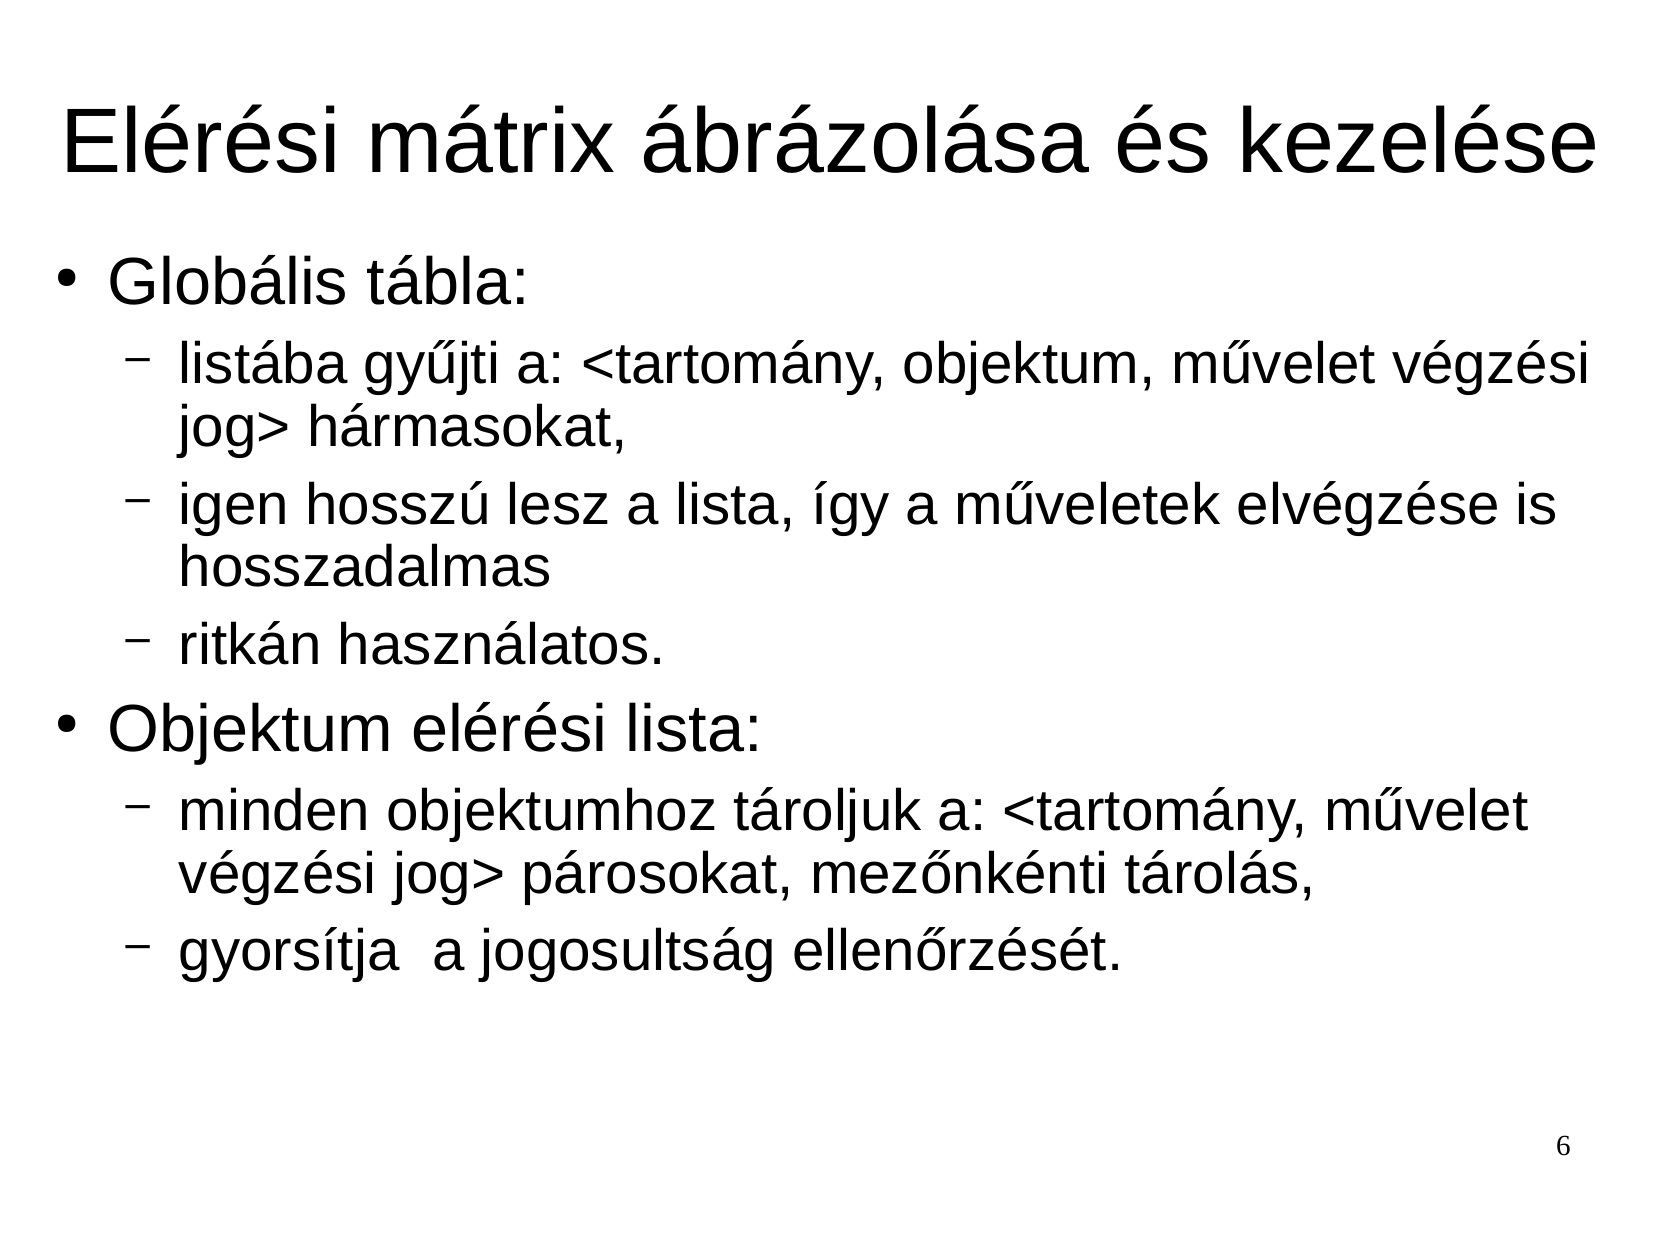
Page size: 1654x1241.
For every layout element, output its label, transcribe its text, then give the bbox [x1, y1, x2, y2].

list Globális tábla: listába gyűjti a: <tartomány, objektum, művelet végzési jog> hármasokat, igen hosszú lesz a lista, így a műveletek elvégzése is hosszadalmas ritkán használatos. Objektum elérési lista: minden objektumhoz tároljuk a: <tartomány, művelet végzési jog> párosokat, mezőnkénti tárolás, gyorsítja a jogosultság ellenőrzését. [22, 239, 1608, 1172]
title Elérési mátrix ábrázolása és kezelése [34, 32, 1628, 240]
